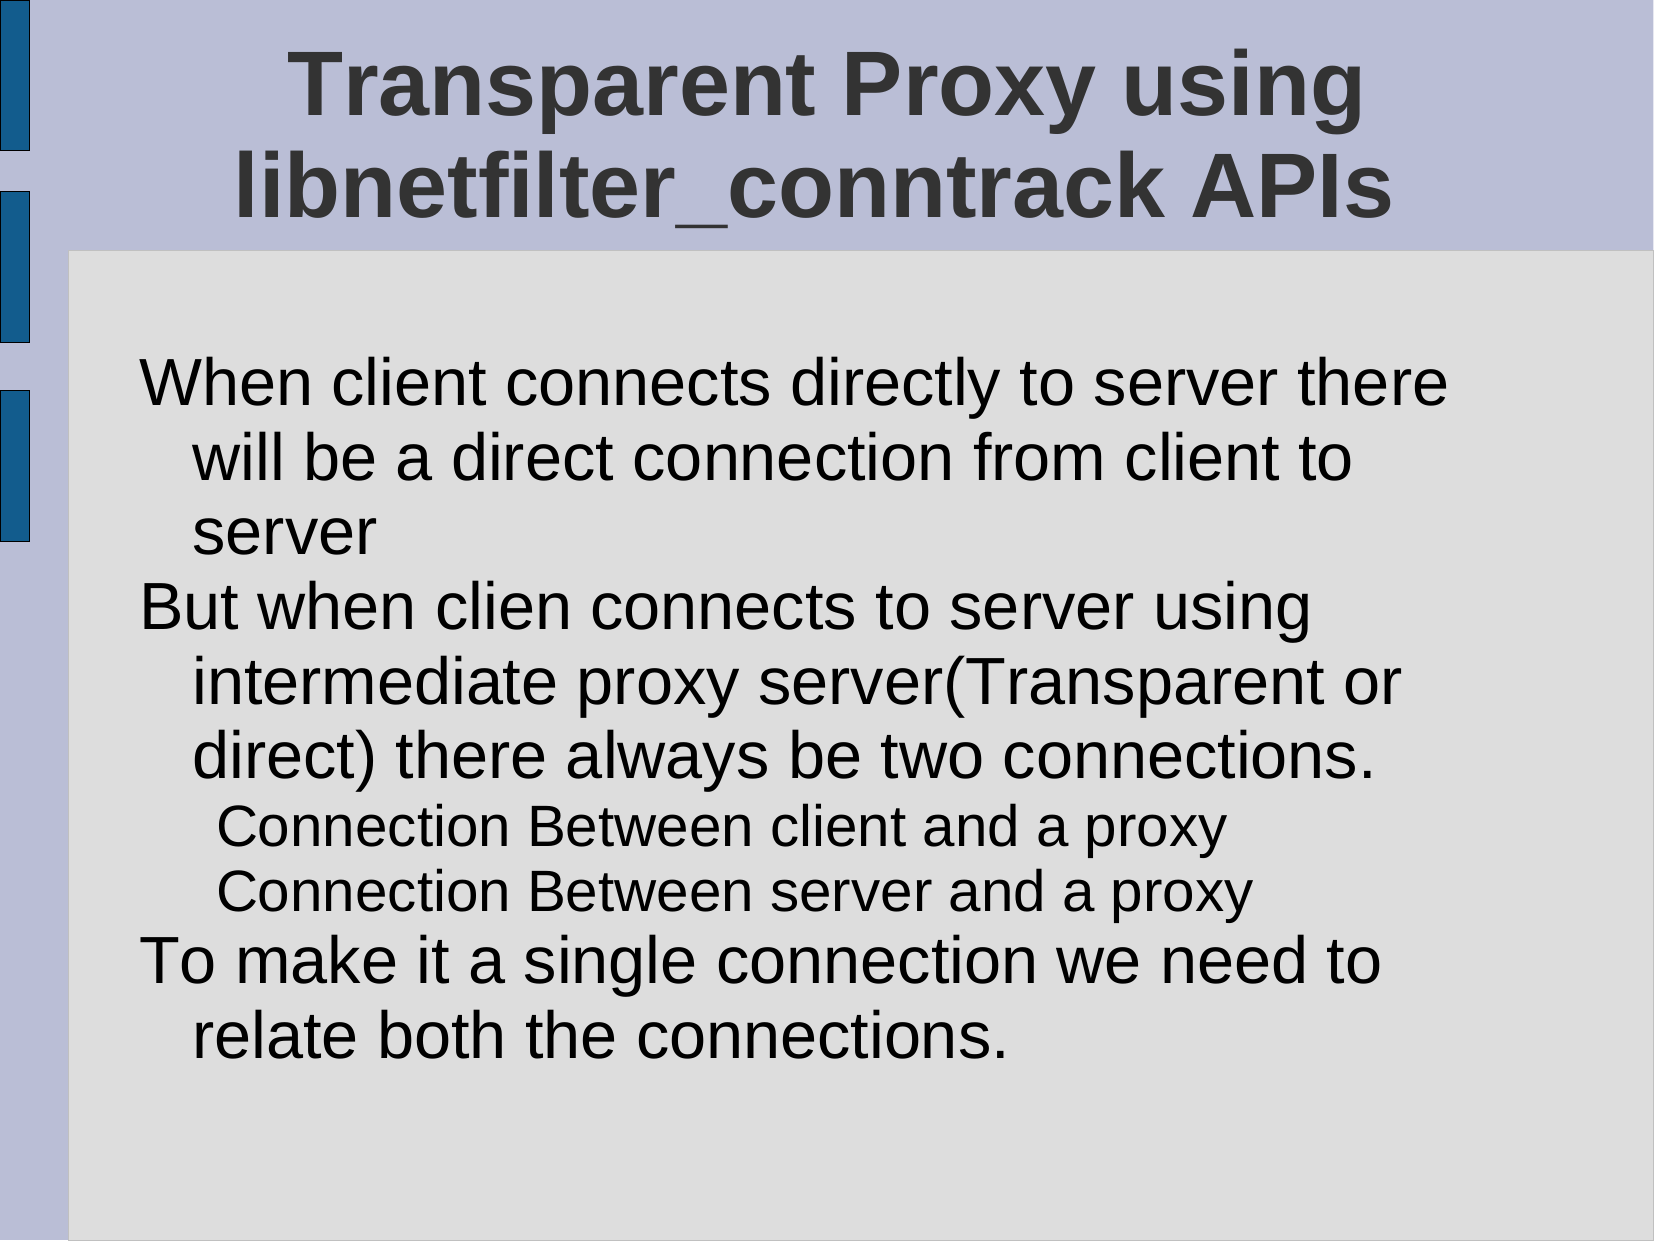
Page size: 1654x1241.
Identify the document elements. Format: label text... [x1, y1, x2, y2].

title Transparent Proxy using libnetfilter_conntrack APIs [121, 31, 1534, 239]
list When client connects directly to server there will be a direct connection from client to server But when clien connects to server using intermediate proxy server(Transparent or direct) there always be two connections. Connection Between client and a proxy Connection Between server and a proxy To make it a single connection we need to relate both the connections. [121, 344, 1534, 1127]
